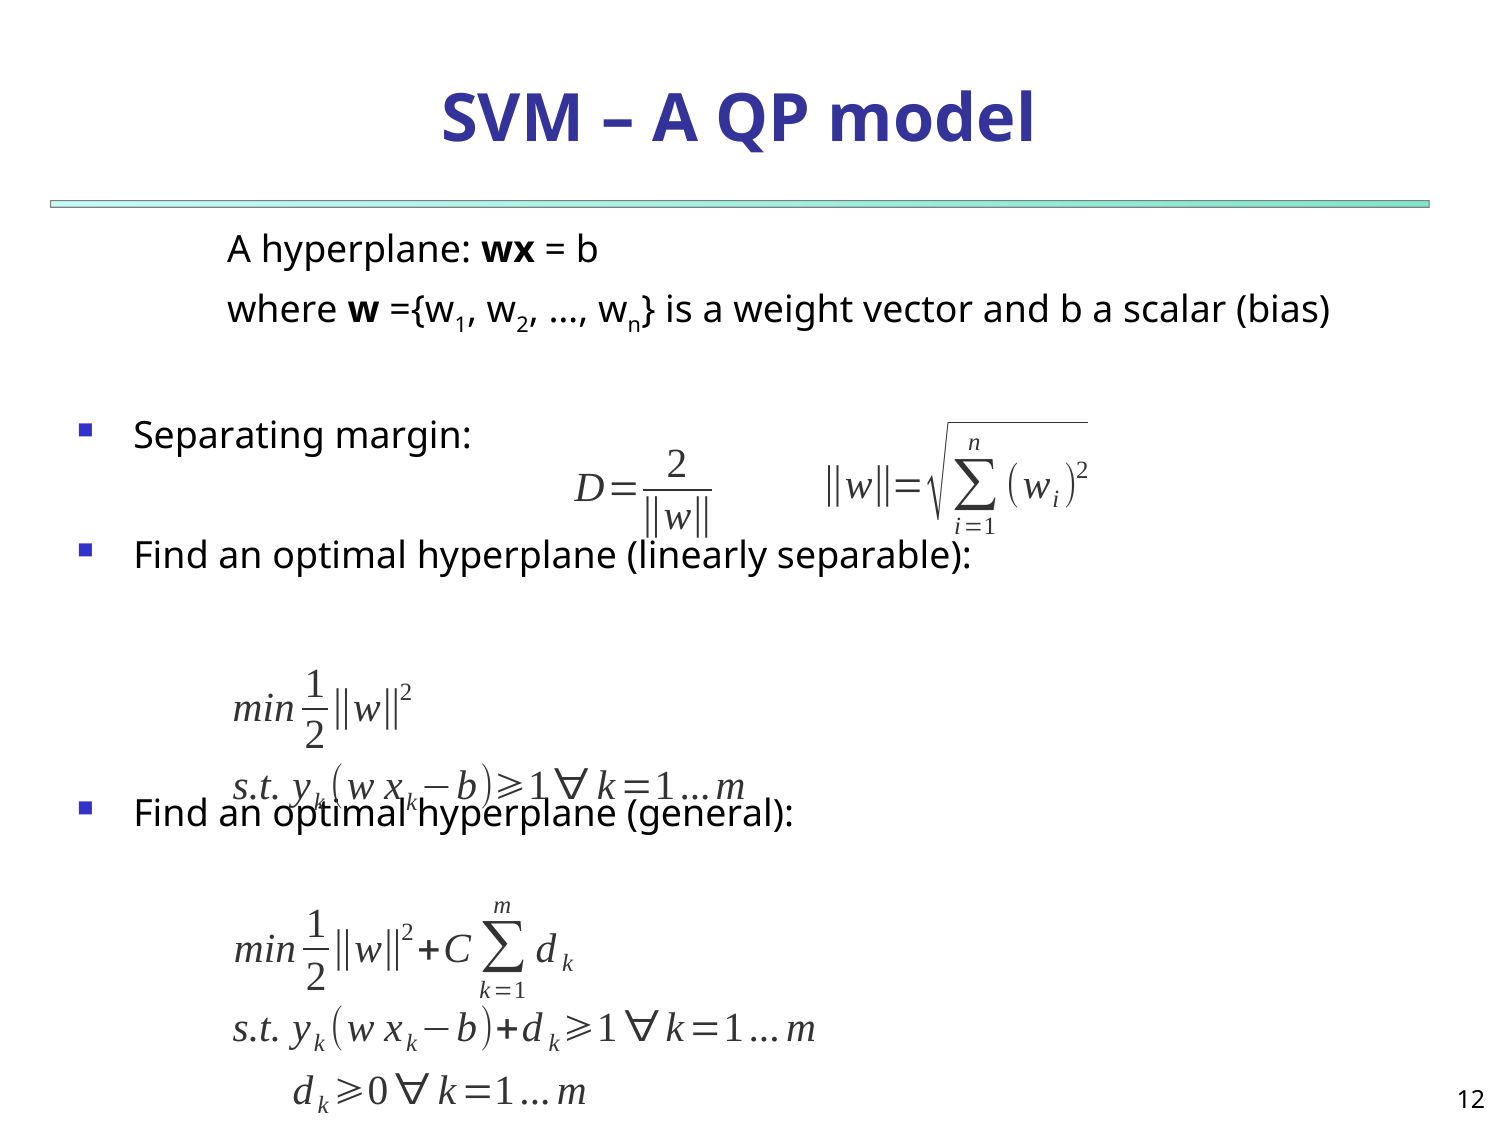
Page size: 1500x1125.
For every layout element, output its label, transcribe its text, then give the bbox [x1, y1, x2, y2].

chart [565, 440, 721, 540]
title SVM – A QP model [50, 62, 1429, 163]
text_box A hyperplane: wx = b where w ={w1, w2, …, wn} is a weight vector and b a scalar (bias) Separating margin: Find an optimal hyperplane (linearly separable): Find an optimal hyperplane (general): [62, 212, 1450, 1038]
chart [225, 762, 753, 816]
chart [815, 420, 1096, 540]
chart [284, 1066, 594, 1119]
chart [225, 660, 419, 759]
chart [225, 891, 822, 1057]
text_box <number> [1187, 1062, 1500, 1125]
